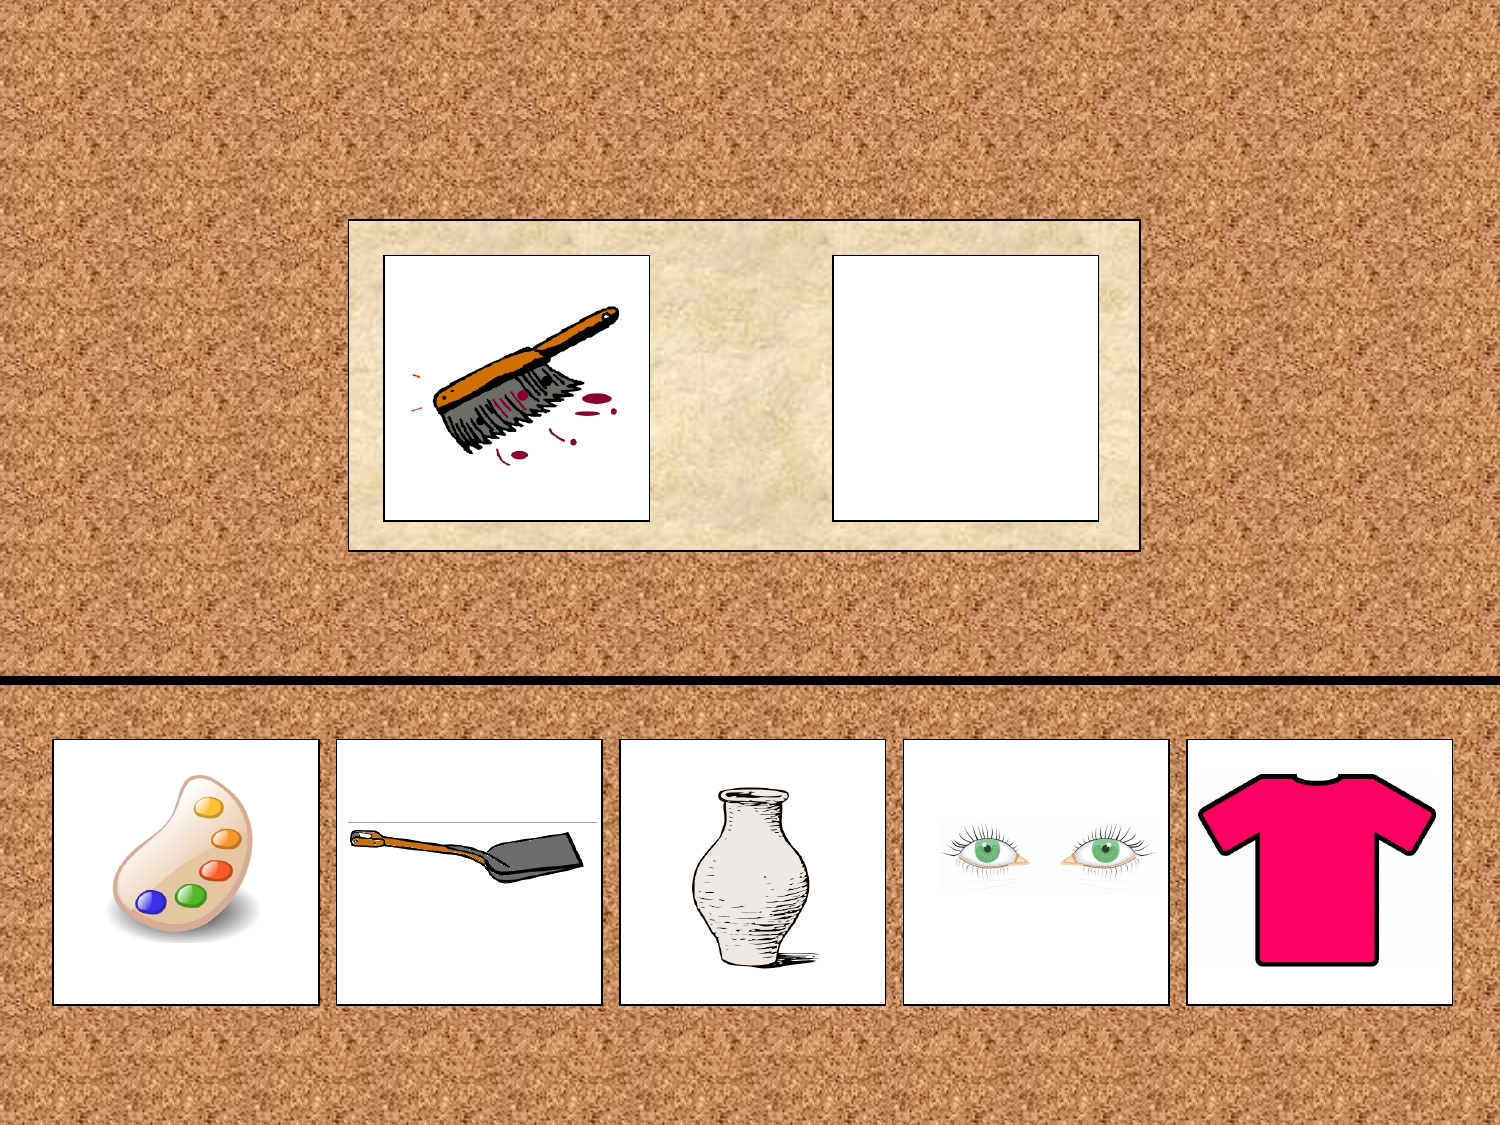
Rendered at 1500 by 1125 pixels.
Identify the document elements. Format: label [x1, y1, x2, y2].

text_box [336, 739, 603, 1006]
text_box [903, 739, 1169, 1006]
picture [0, 685, 1500, 1125]
text_box [1186, 739, 1453, 1006]
text_box [348, 219, 1140, 551]
text_box [619, 739, 886, 1006]
text_box [52, 739, 319, 1006]
picture [0, 0, 1500, 676]
